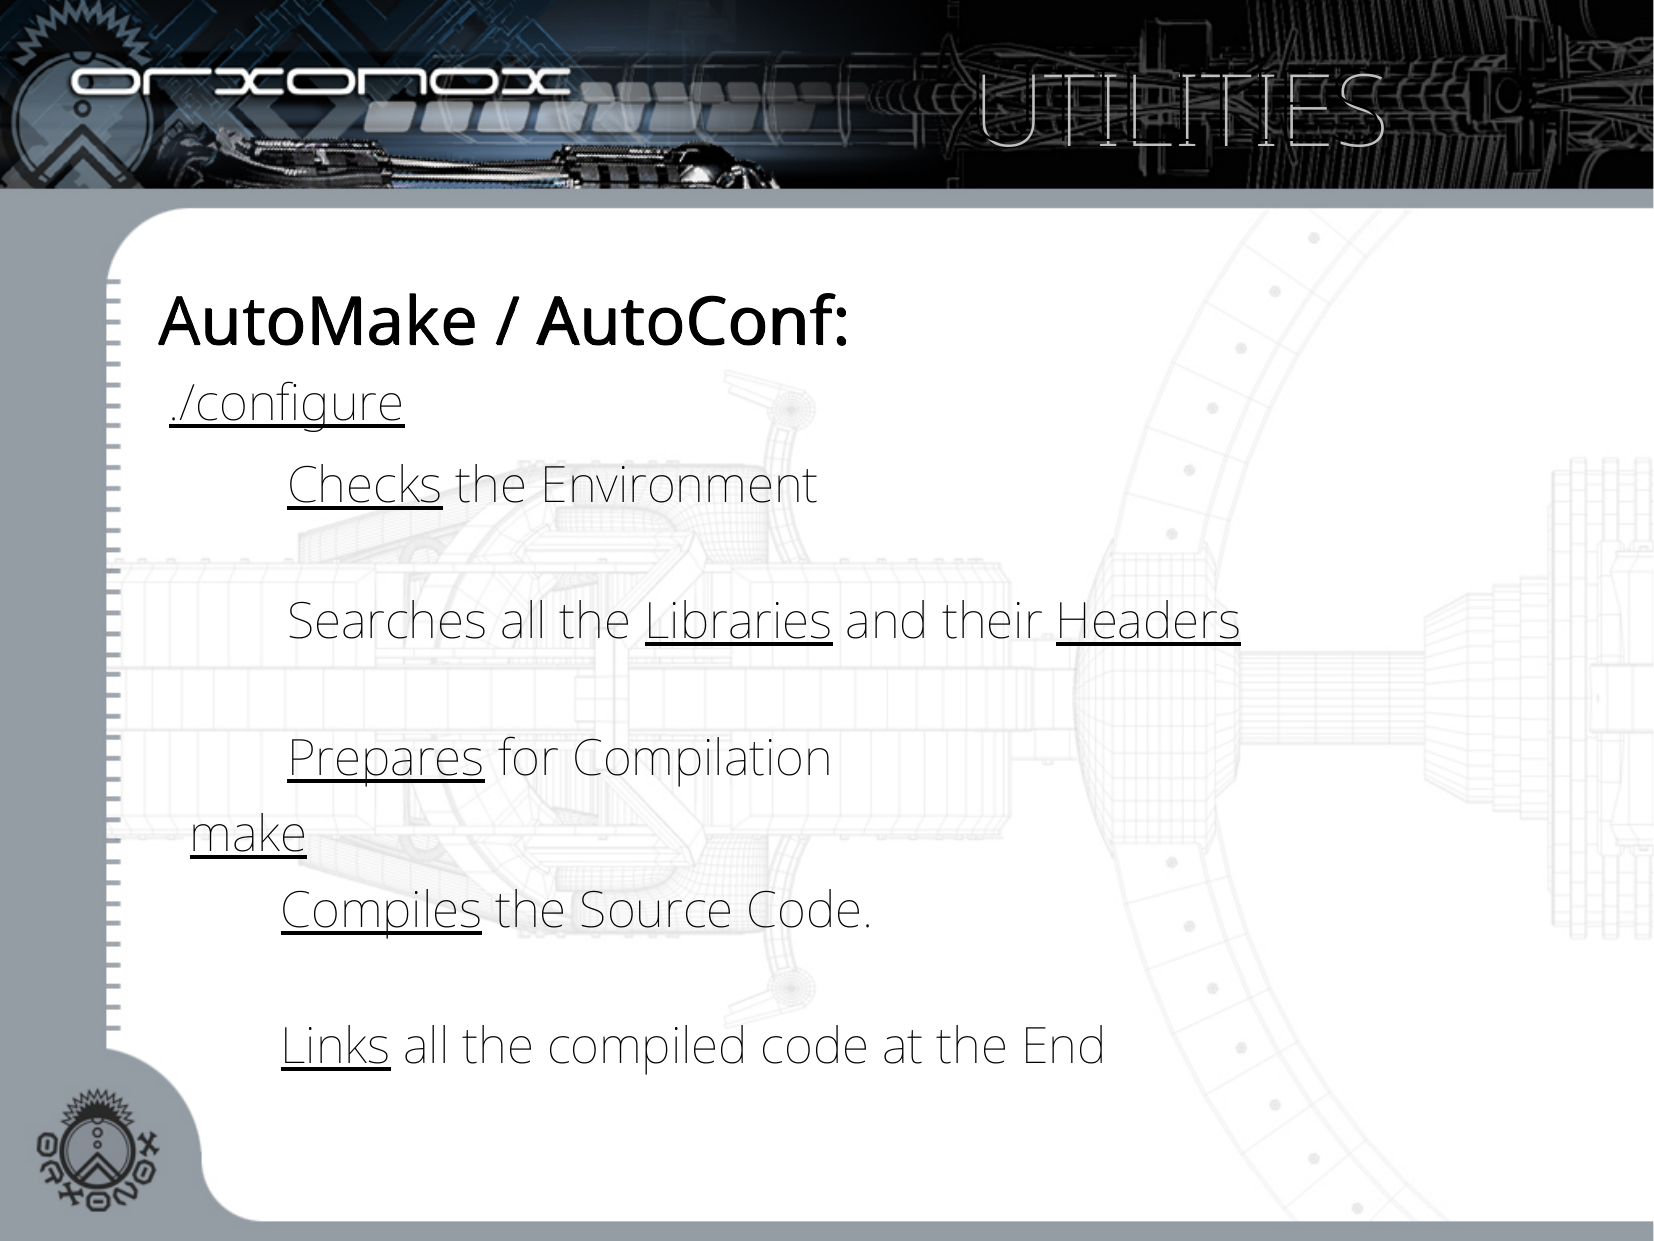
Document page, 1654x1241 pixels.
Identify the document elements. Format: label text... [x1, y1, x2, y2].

text_box ./configure [118, 359, 521, 429]
text_box AutoMake / AutoConf: [158, 273, 1323, 301]
text_box make [139, 790, 367, 860]
picture [0, 0, 1654, 1241]
text_box Compiles the Source Code. Links all the compiled code at the End [230, 866, 1443, 1044]
text_box Checks the Environment Searches all the Libraries and their Headers Prepares for Compilation [272, 441, 1633, 727]
text_box UTILITIES [917, 26, 1553, 151]
